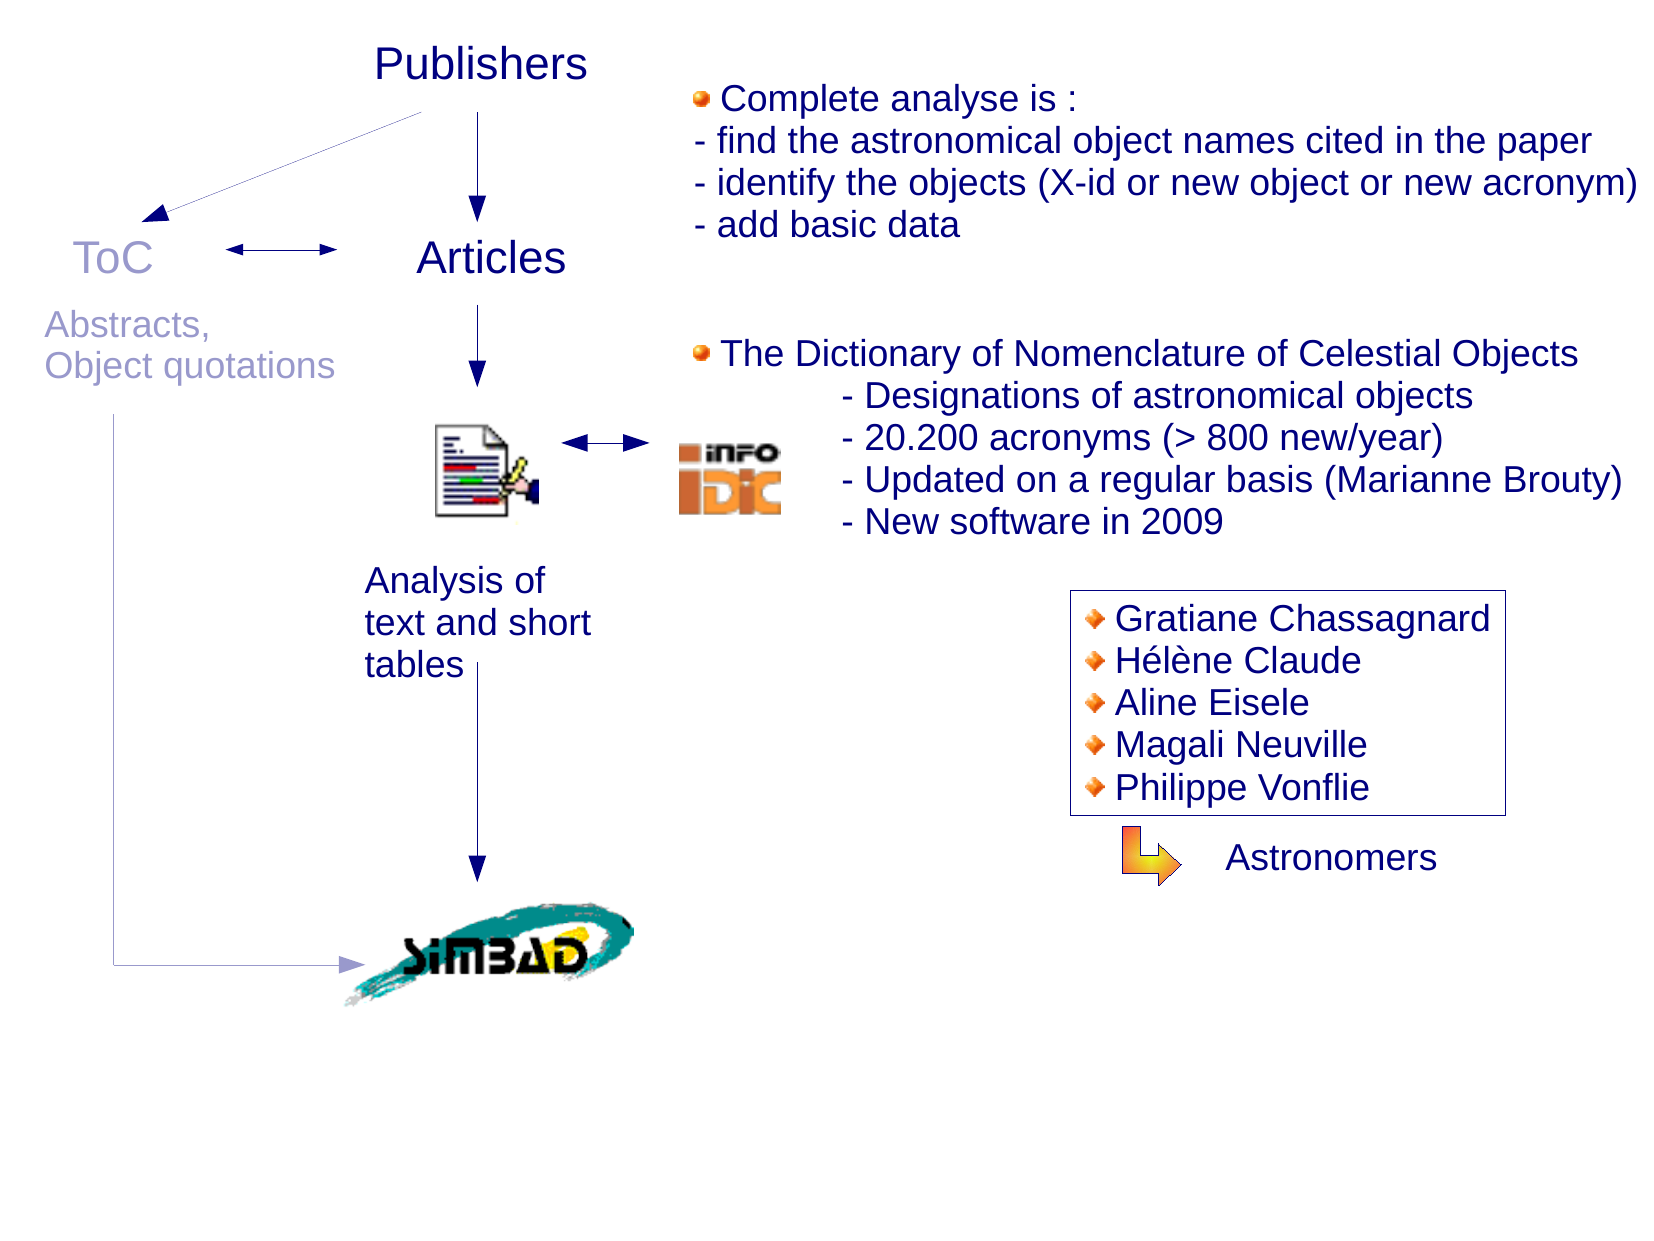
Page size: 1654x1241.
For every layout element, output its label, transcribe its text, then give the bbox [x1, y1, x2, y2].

text_box Astronomers [1210, 829, 1477, 886]
text_box [1122, 826, 1182, 886]
text_box Articles [401, 224, 582, 291]
text_box ToC [57, 224, 191, 291]
text_box Complete analyse is : - find the astronomical object names cited in the paper - identify the objects (X-id or new object or new acronym) - add basic data [679, 70, 1654, 296]
picture [435, 422, 539, 525]
text_box The Dictionary of Nomenclature of Celestial Objects - Designations of astronomical objects - 20.200 acronyms (> 800 new/year) - Updated on a regular basis (Marianne Brouty) - New software in 2009 [679, 324, 1654, 550]
text_box Abstracts, Object quotations [29, 295, 355, 395]
picture [340, 893, 634, 1020]
text_box Publishers [359, 30, 629, 97]
text_box Analysis of text and short tables [349, 552, 624, 693]
text_box Gratiane Chassagnard Hélène Claude Aline Eisele Magali Neuville Philippe Vonflie [1070, 590, 1506, 816]
